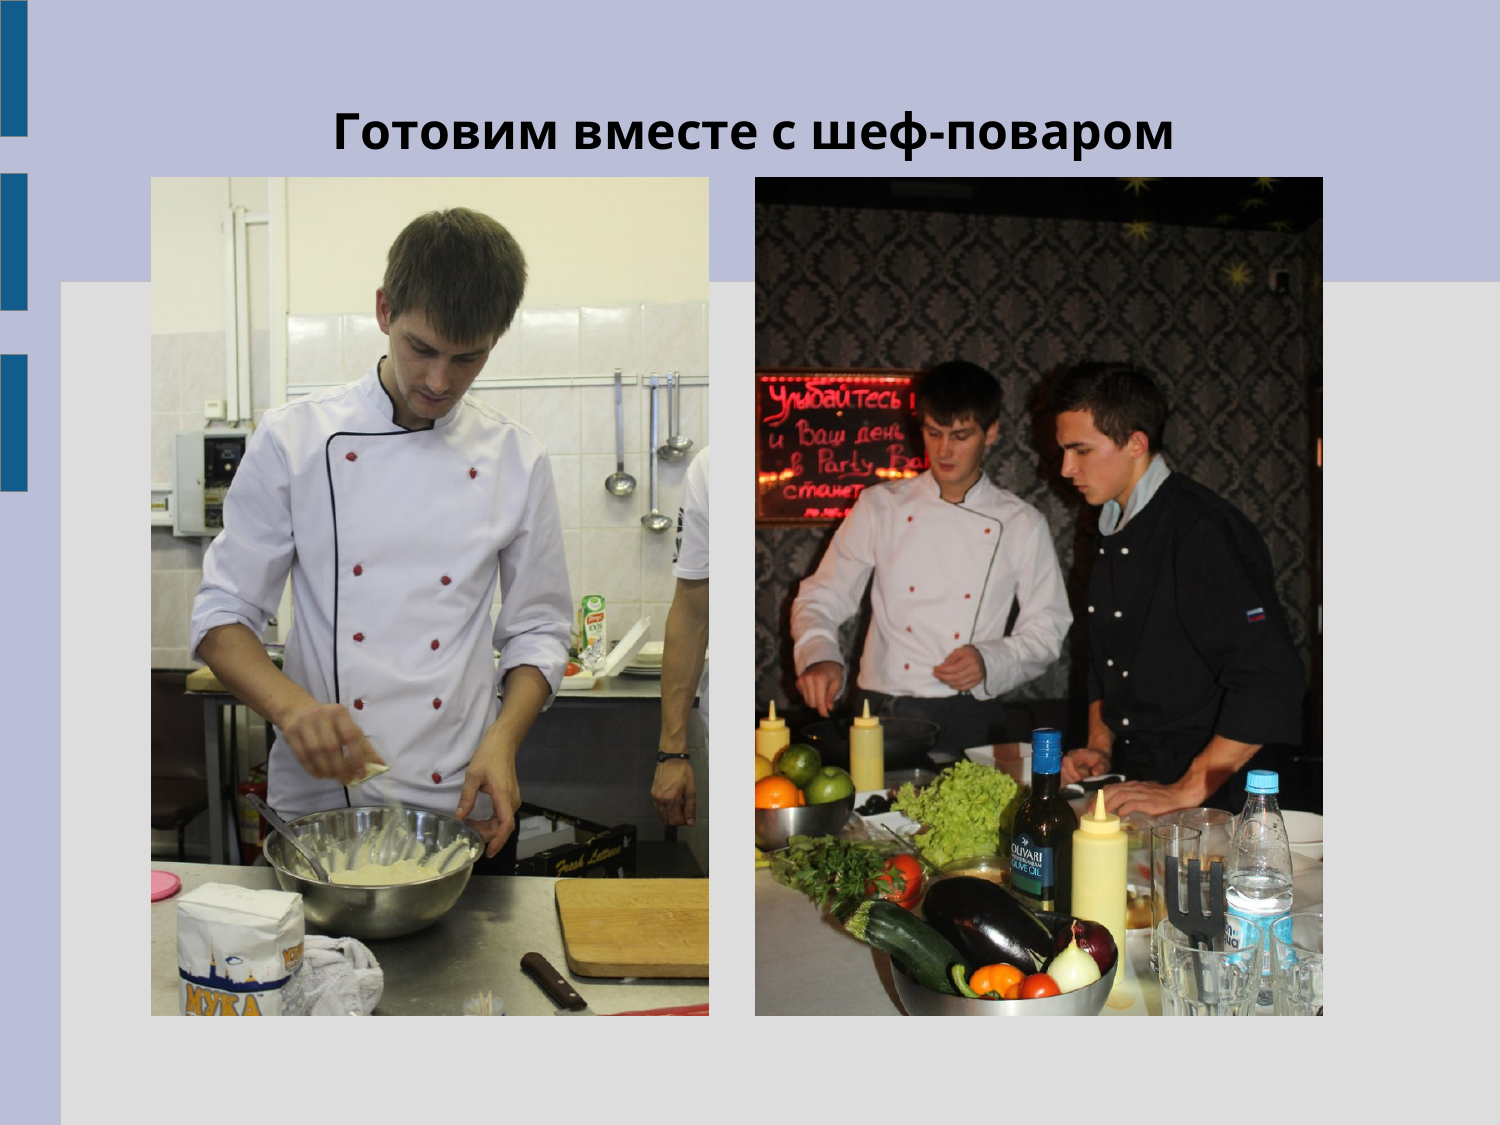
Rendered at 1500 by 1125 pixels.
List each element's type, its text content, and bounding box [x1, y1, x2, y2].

title Готовим вместе с шеф-поваром [79, 36, 1430, 225]
picture [755, 225, 1323, 1016]
picture [151, 177, 709, 1016]
